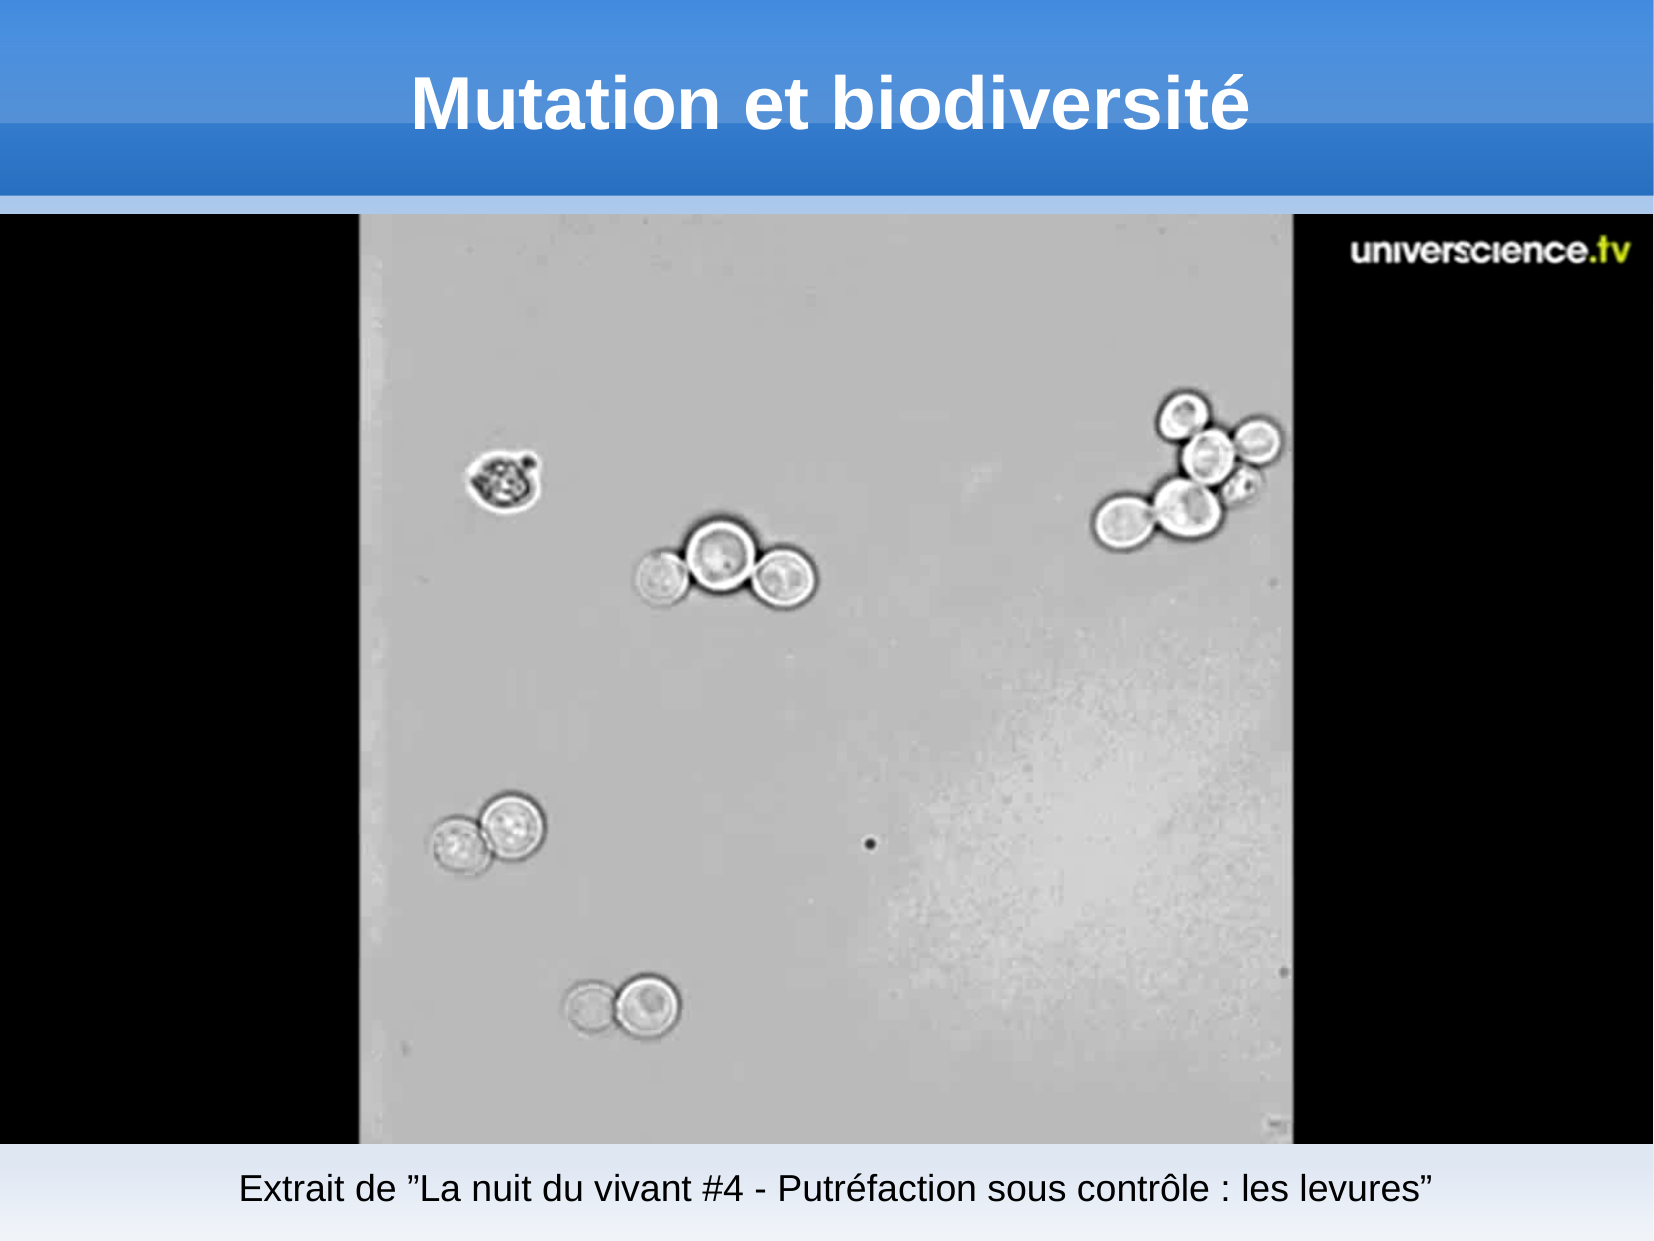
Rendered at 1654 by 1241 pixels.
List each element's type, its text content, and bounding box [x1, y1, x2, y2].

text_box Extrait de ”La nuit du vivant #4 - Putréfaction sous contrôle : les levures” [18, 1160, 1654, 1238]
picture [0, 1145, 1654, 1241]
picture [0, 0, 1654, 213]
text_box [0, 213, 1654, 1145]
title Mutation et biodiversité [76, 0, 1565, 208]
